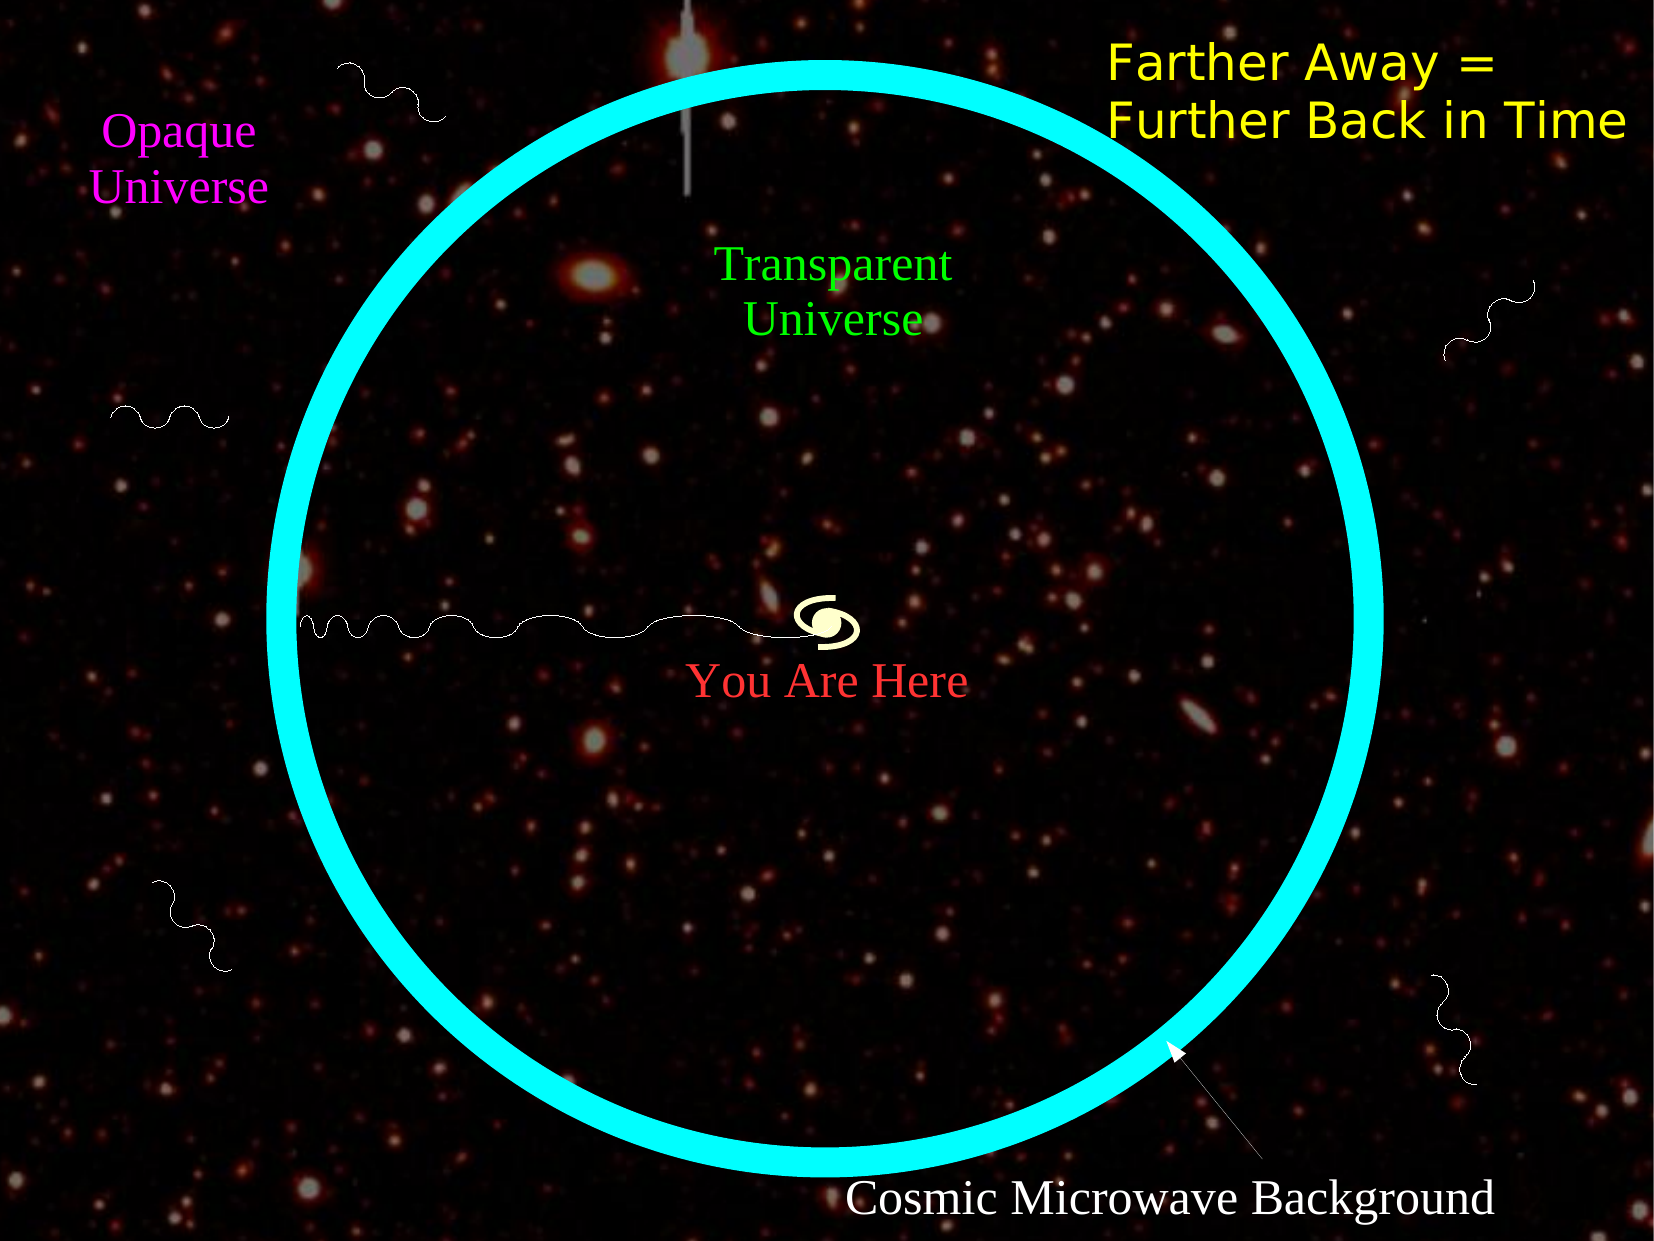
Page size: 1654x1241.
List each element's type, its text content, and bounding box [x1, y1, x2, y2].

text_box Cosmic Microwave Background [845, 1169, 1569, 1229]
picture [0, 0, 1654, 1241]
text_box [811, 608, 842, 638]
text_box Farther Away = Further Back in Time [1106, 33, 1630, 151]
text_box You Are Here [685, 653, 994, 712]
text_box Transparent Universe [713, 235, 995, 353]
text_box Opaque Universe [88, 103, 294, 220]
